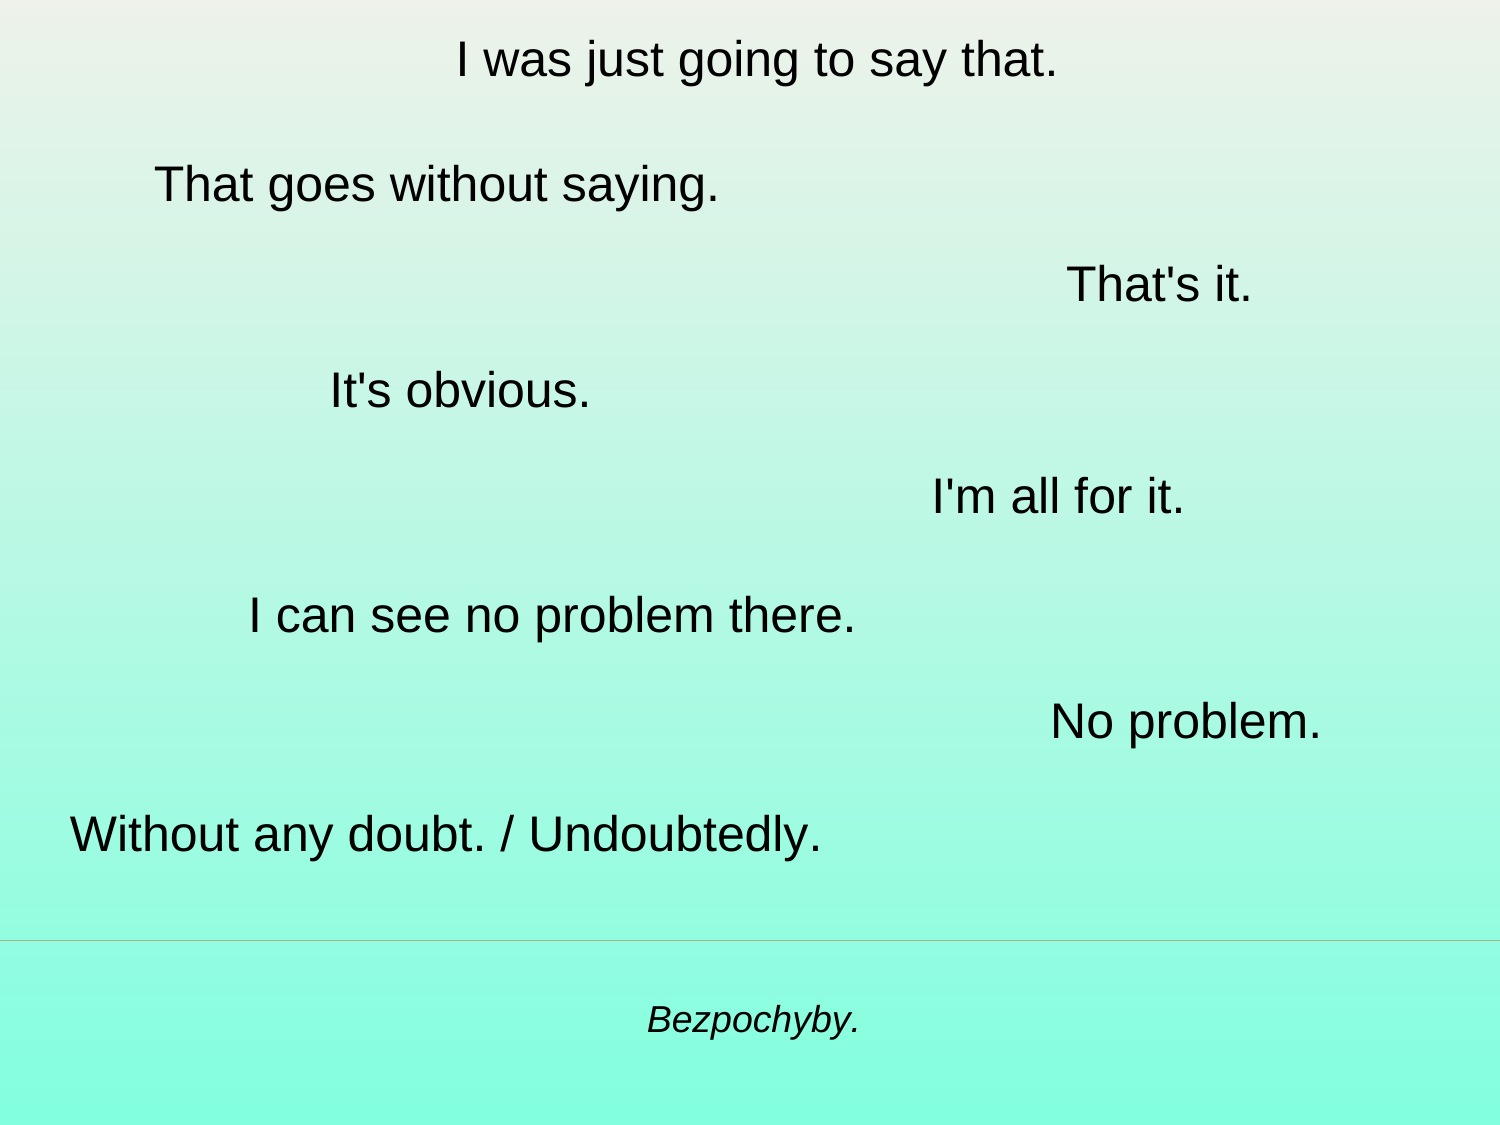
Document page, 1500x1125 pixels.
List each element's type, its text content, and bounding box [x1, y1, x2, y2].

text_box I was just going to say that. [440, 18, 1075, 95]
text_box I can see no problem there. [233, 574, 873, 650]
text_box Without any doubt. / Undoubtedly. [55, 793, 839, 870]
text_box Bezpochyby. [631, 987, 876, 1049]
text_box No problem. [1035, 680, 1338, 757]
text_box That goes without saying. [138, 144, 736, 220]
text_box It's obvious. [314, 349, 607, 426]
text_box I'm all for it. [916, 456, 1201, 532]
text_box That's it. [1051, 243, 1269, 319]
